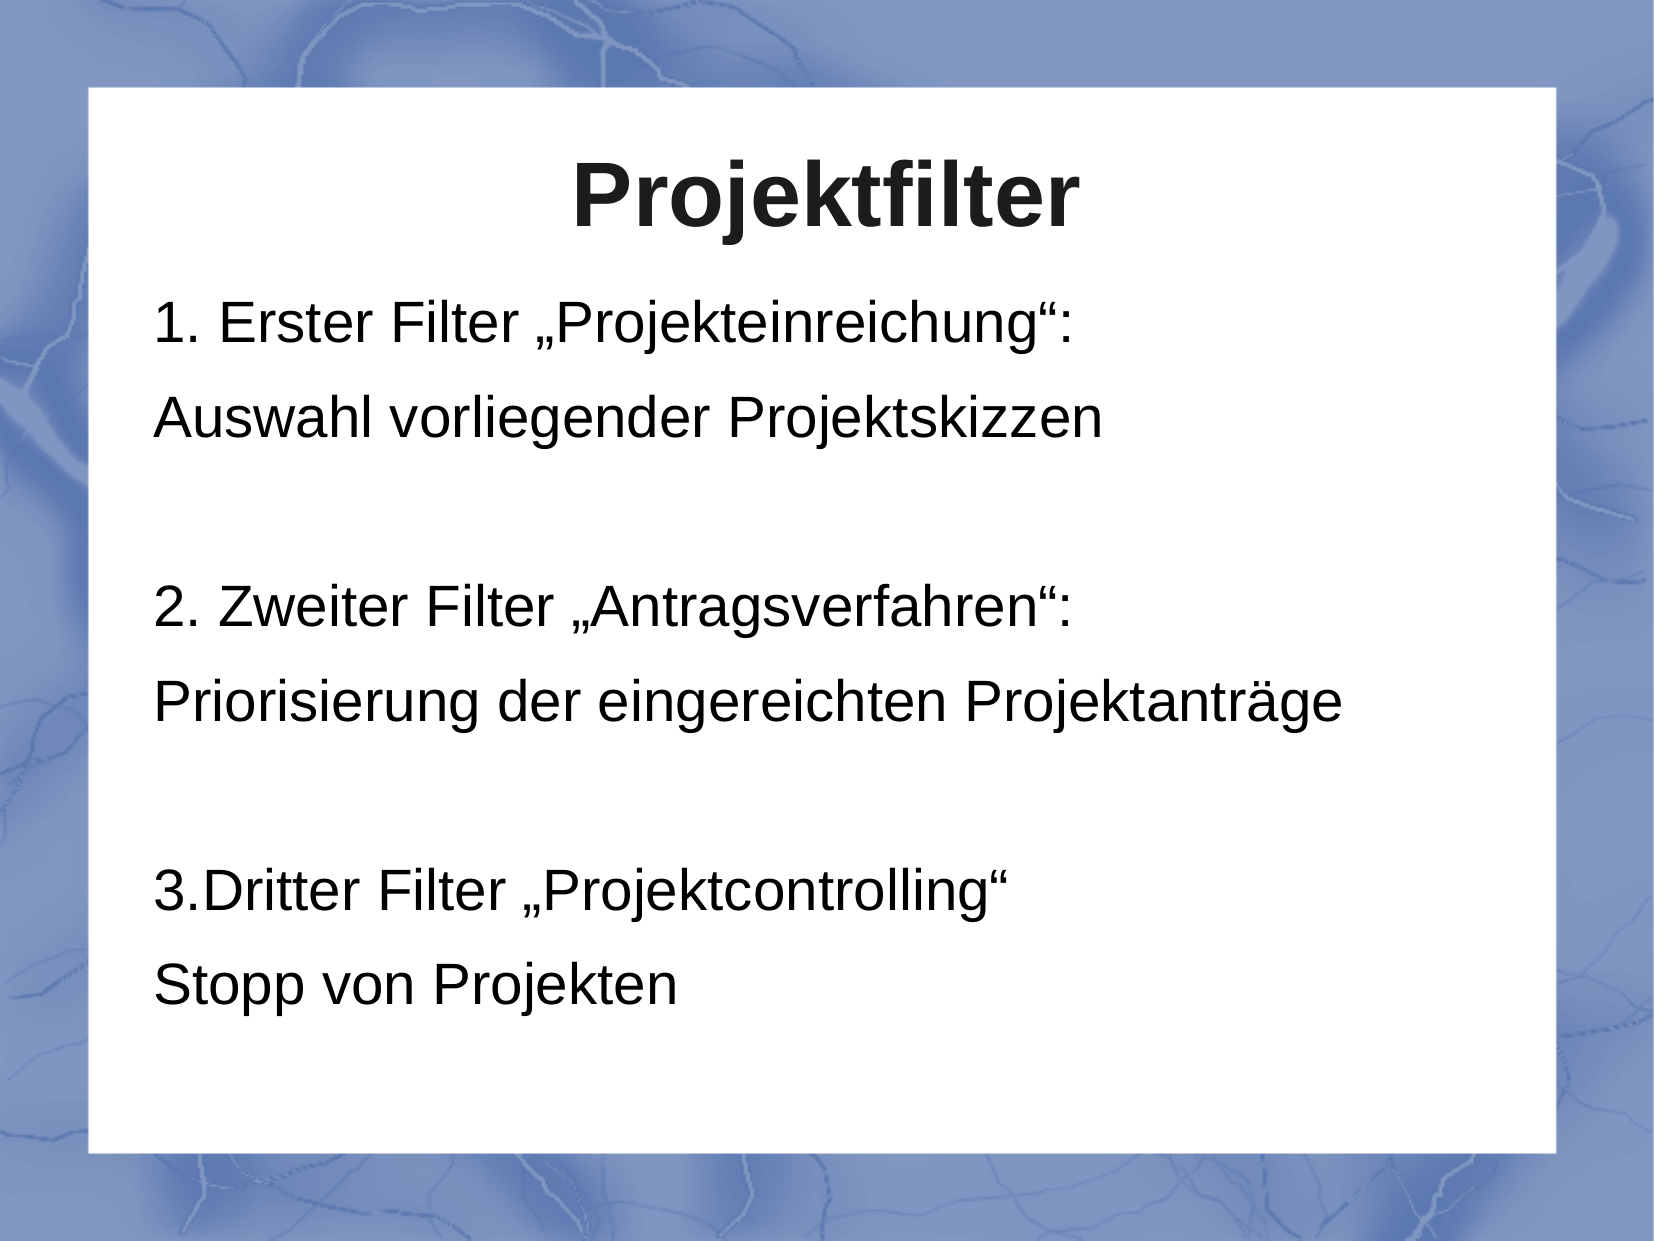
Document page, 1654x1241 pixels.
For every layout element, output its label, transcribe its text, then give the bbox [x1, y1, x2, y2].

list 1. Erster Filter „Projekteinreichung“: Auswahl vorliegender Projektskizzen 2. Zweiter Filter „Antragsverfahren“: Priorisierung der eingereichten Projektanträge 3.Dritter Filter „Projektcontrolling“ Stopp von Projekten [82, 290, 1418, 1216]
title Projektfilter [118, 90, 1536, 298]
picture [0, 0, 1654, 1241]
